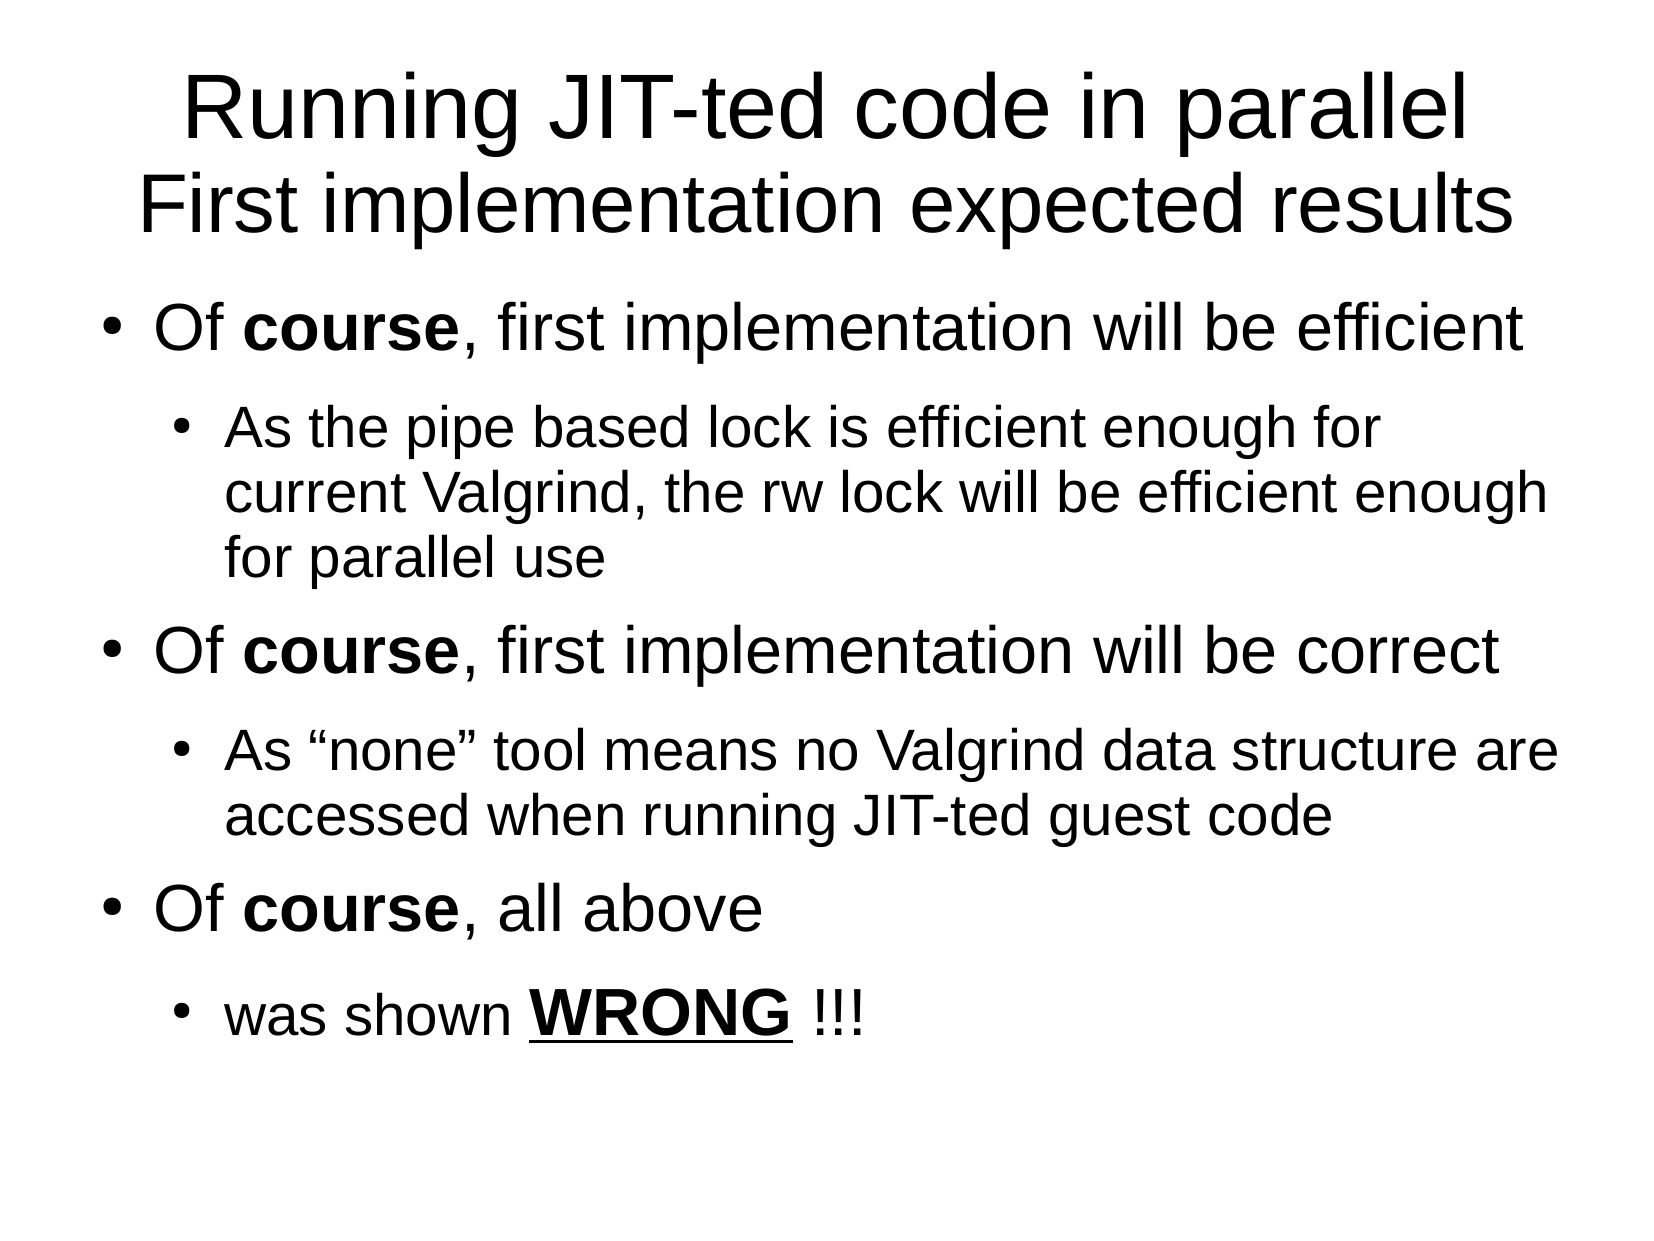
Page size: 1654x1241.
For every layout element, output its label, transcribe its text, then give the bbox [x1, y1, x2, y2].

title Running JIT-ted code in parallel First implementation expected results [82, 49, 1571, 257]
list Of course, first implementation will be efficient As the pipe based lock is efficient enough for current Valgrind, the rw lock will be efficient enough for parallel use Of course, first implementation will be correct As “none” tool means no Valgrind data structure are accessed when running JIT-ted guest code Of course, all above was shown WRONG !!! [82, 290, 1571, 1186]
